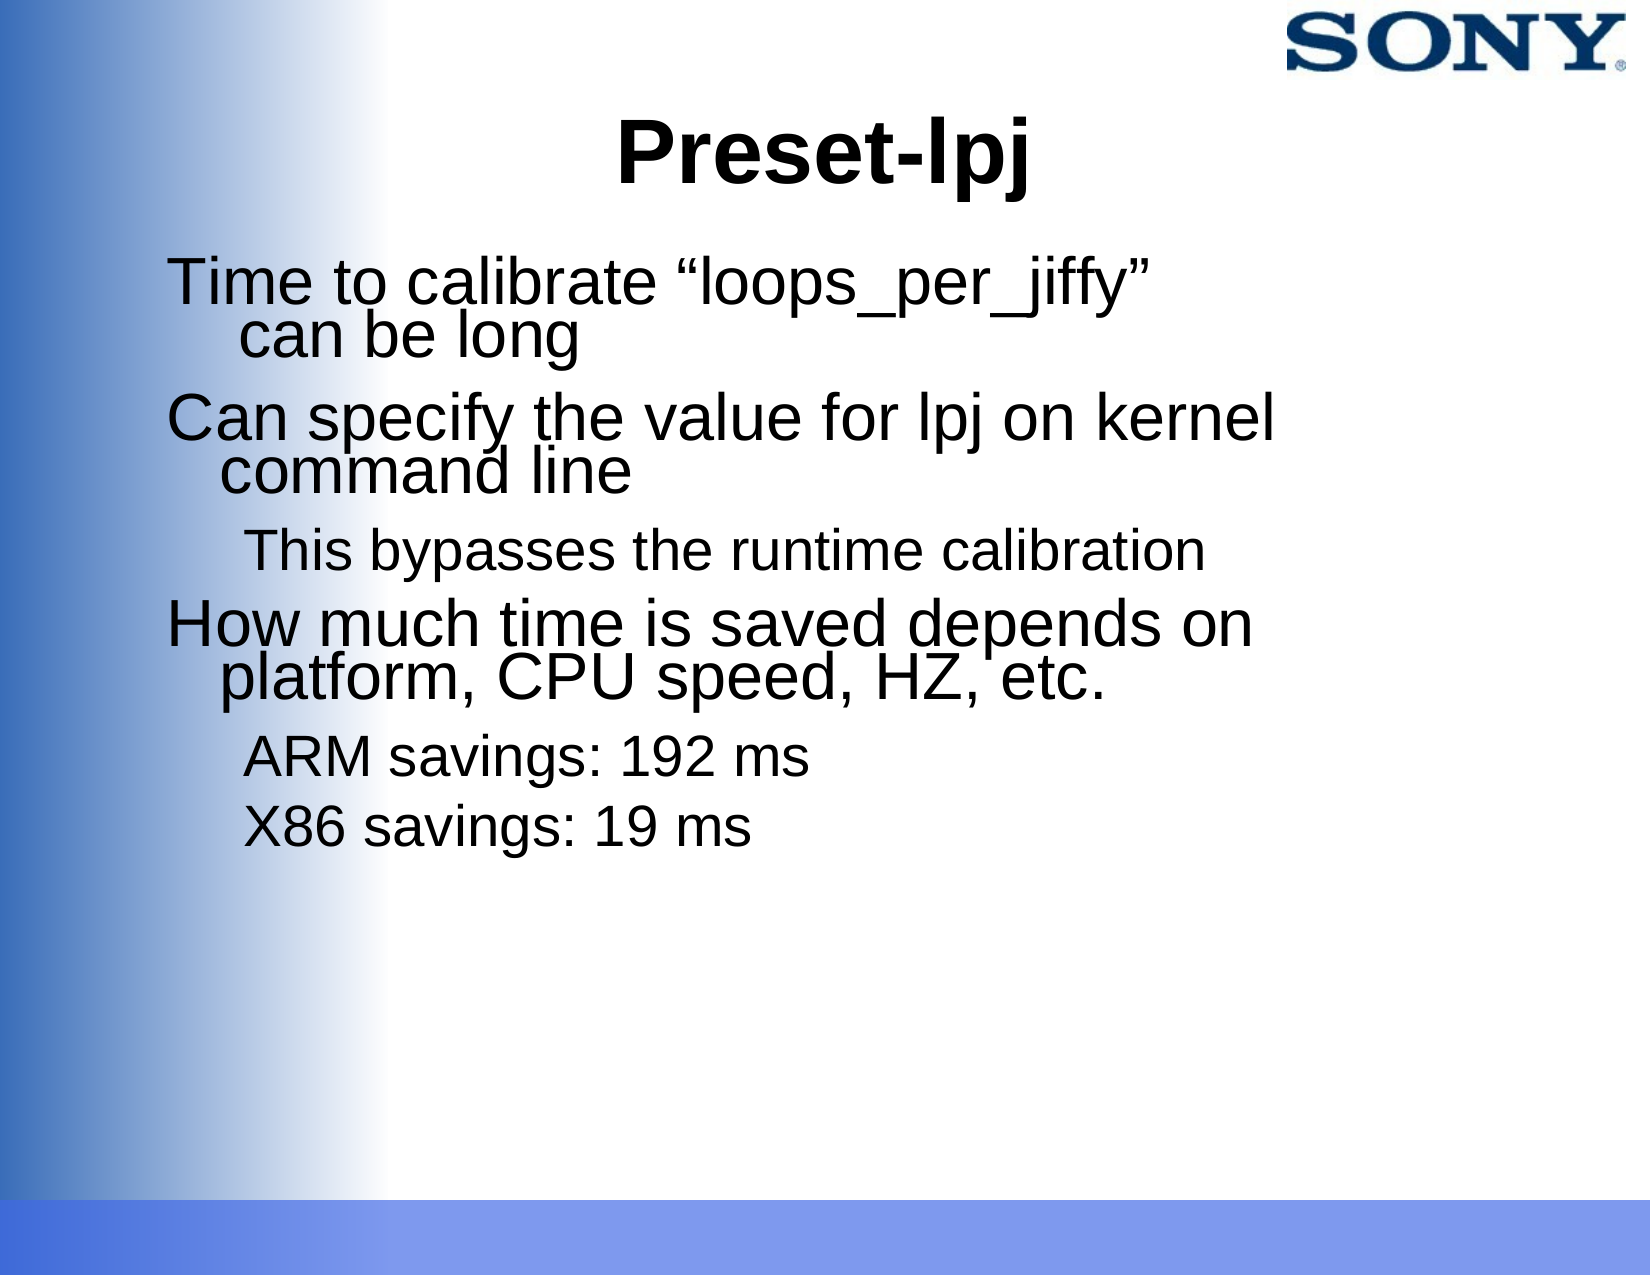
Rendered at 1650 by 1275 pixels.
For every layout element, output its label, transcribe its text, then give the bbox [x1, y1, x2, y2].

list Time to calibrate “loops_per_jiffy” can be long Can specify the value for lpj on kernel command line This bypasses the runtime calibration How much time is saved depends on platform, CPU speed, HZ, etc. ARM savings: 192 ms X86 savings: 19 ms [149, 262, 1499, 1188]
title Preset-lpj [149, 74, 1499, 250]
picture [1287, 0, 1626, 80]
